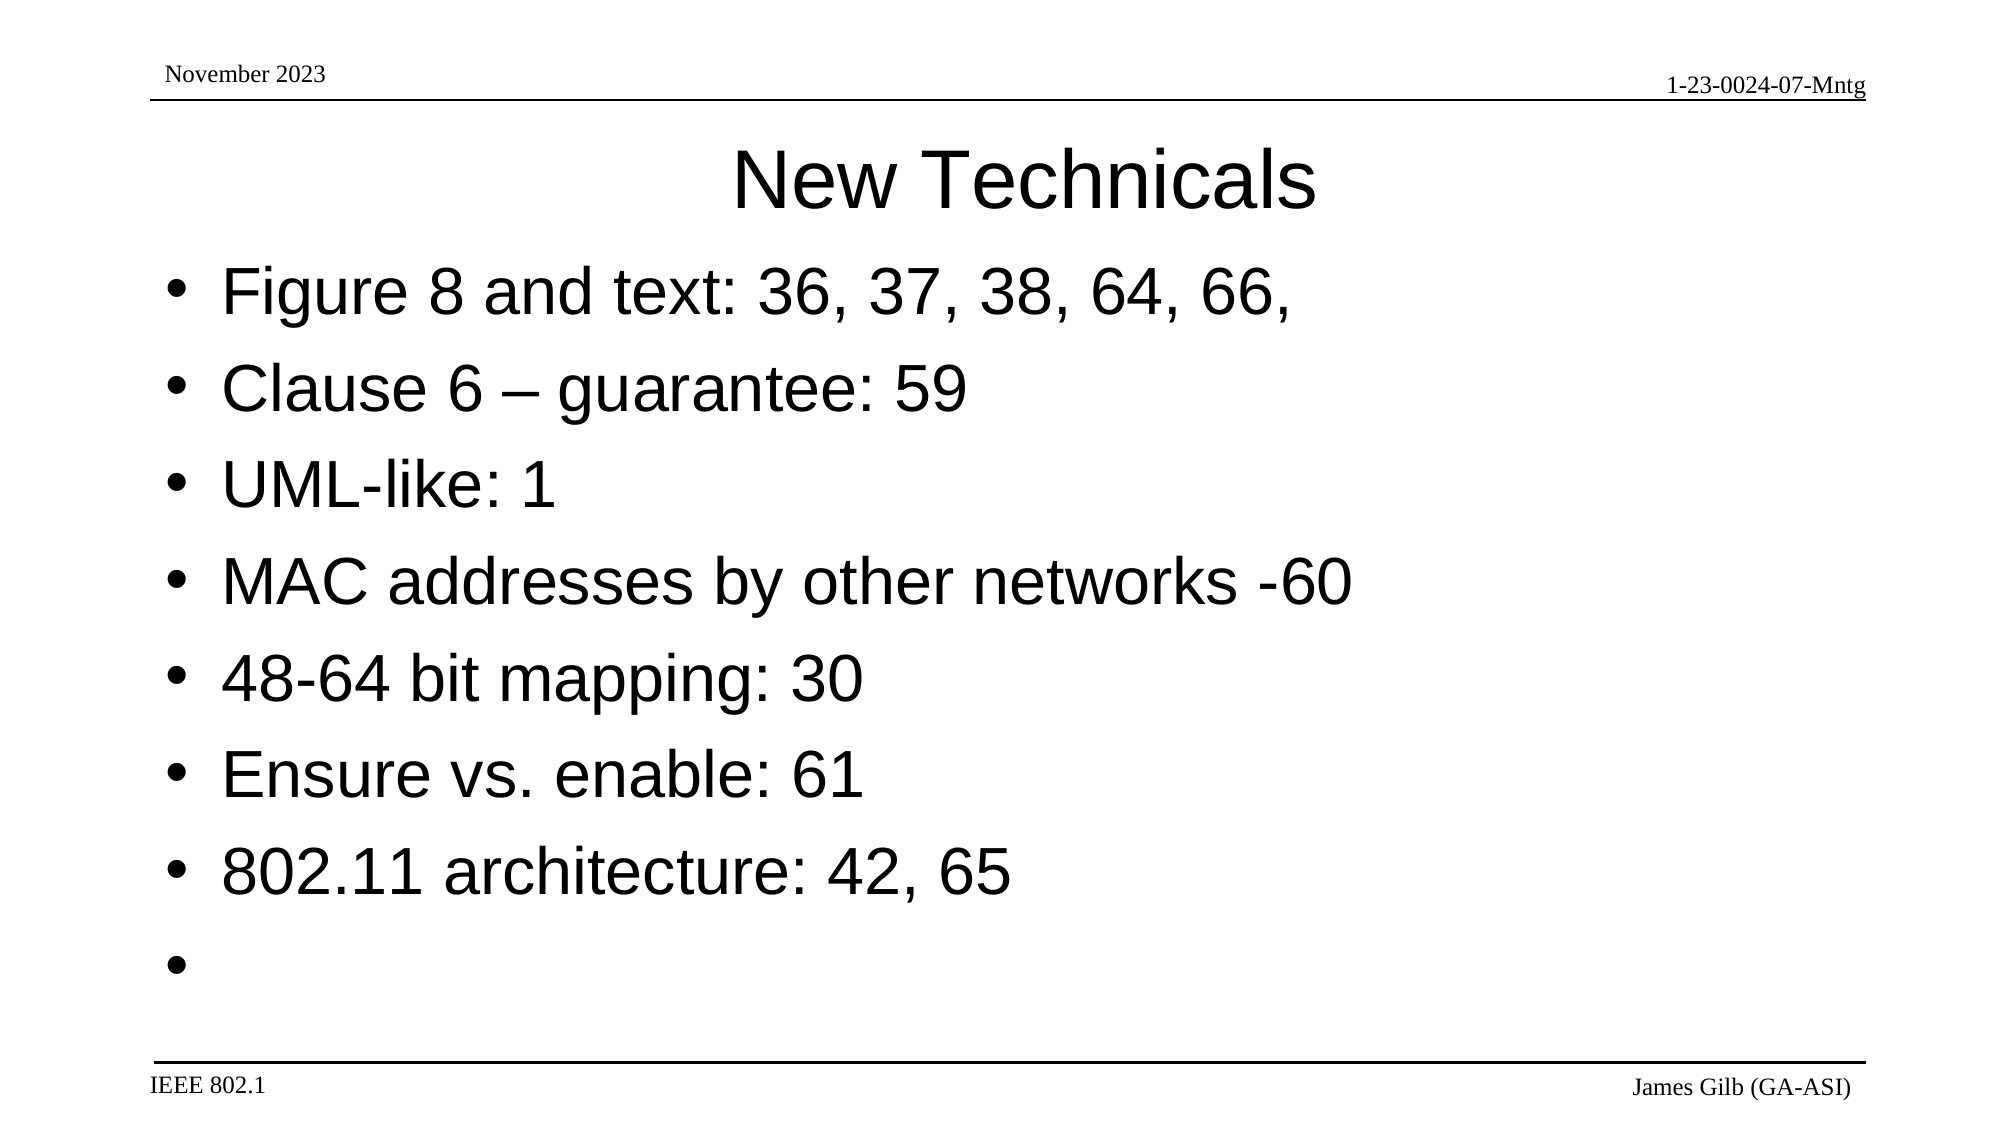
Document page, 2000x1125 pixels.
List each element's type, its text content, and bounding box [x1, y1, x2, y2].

title New Technicals [149, 112, 1900, 238]
list Figure 8 and text: 36, 37, 38, 64, 66, Clause 6 – guarantee: 59 UML-like: 1 MAC addresses by other networks -60 48-64 bit mapping: 30 Ensure vs. enable: 61 802.11 architecture: 42, 65 [150, 239, 1900, 1051]
